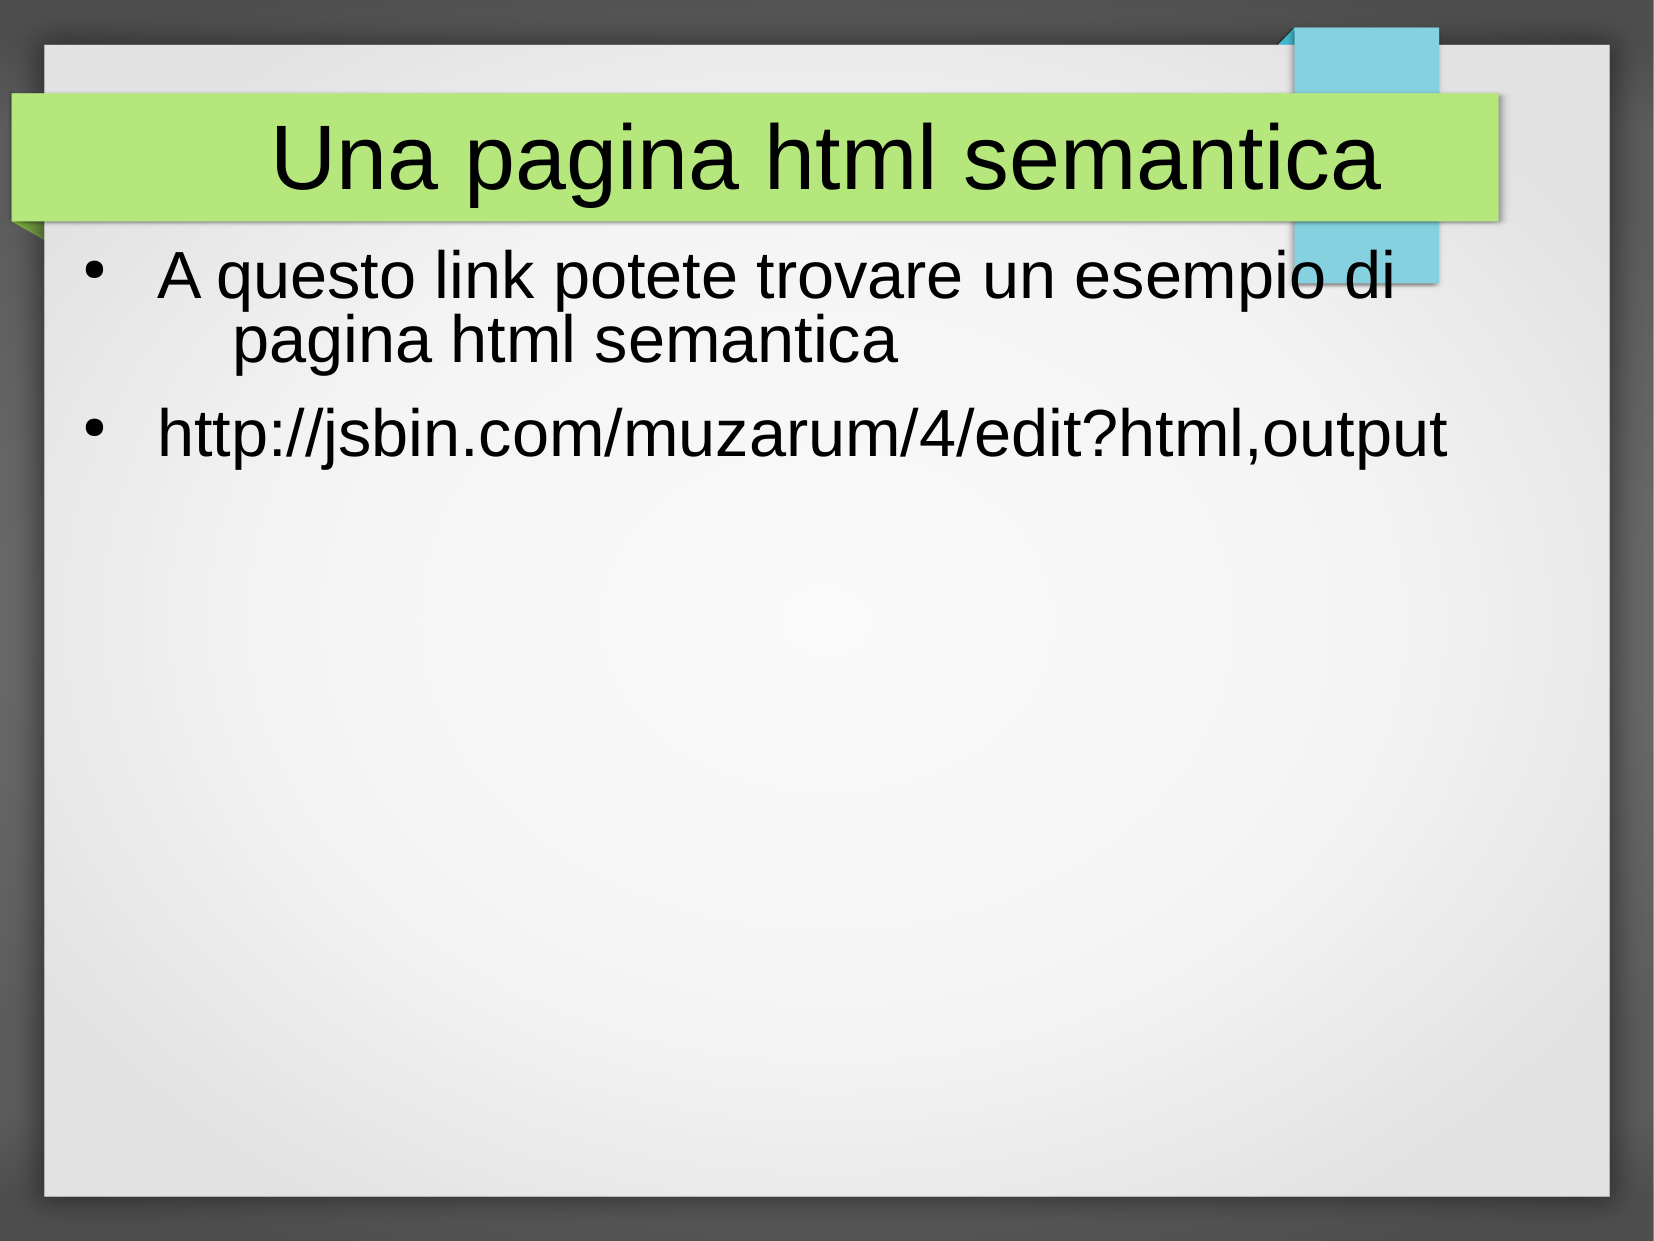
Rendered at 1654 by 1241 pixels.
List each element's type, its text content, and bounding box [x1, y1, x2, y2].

picture [0, 0, 1654, 1241]
list A questo link potete trovare un esempio di pagina html semantica http://jsbin.com/muzarum/4/edit?html,output [82, 247, 1571, 1172]
title Una pagina html semantica [82, 49, 1571, 247]
